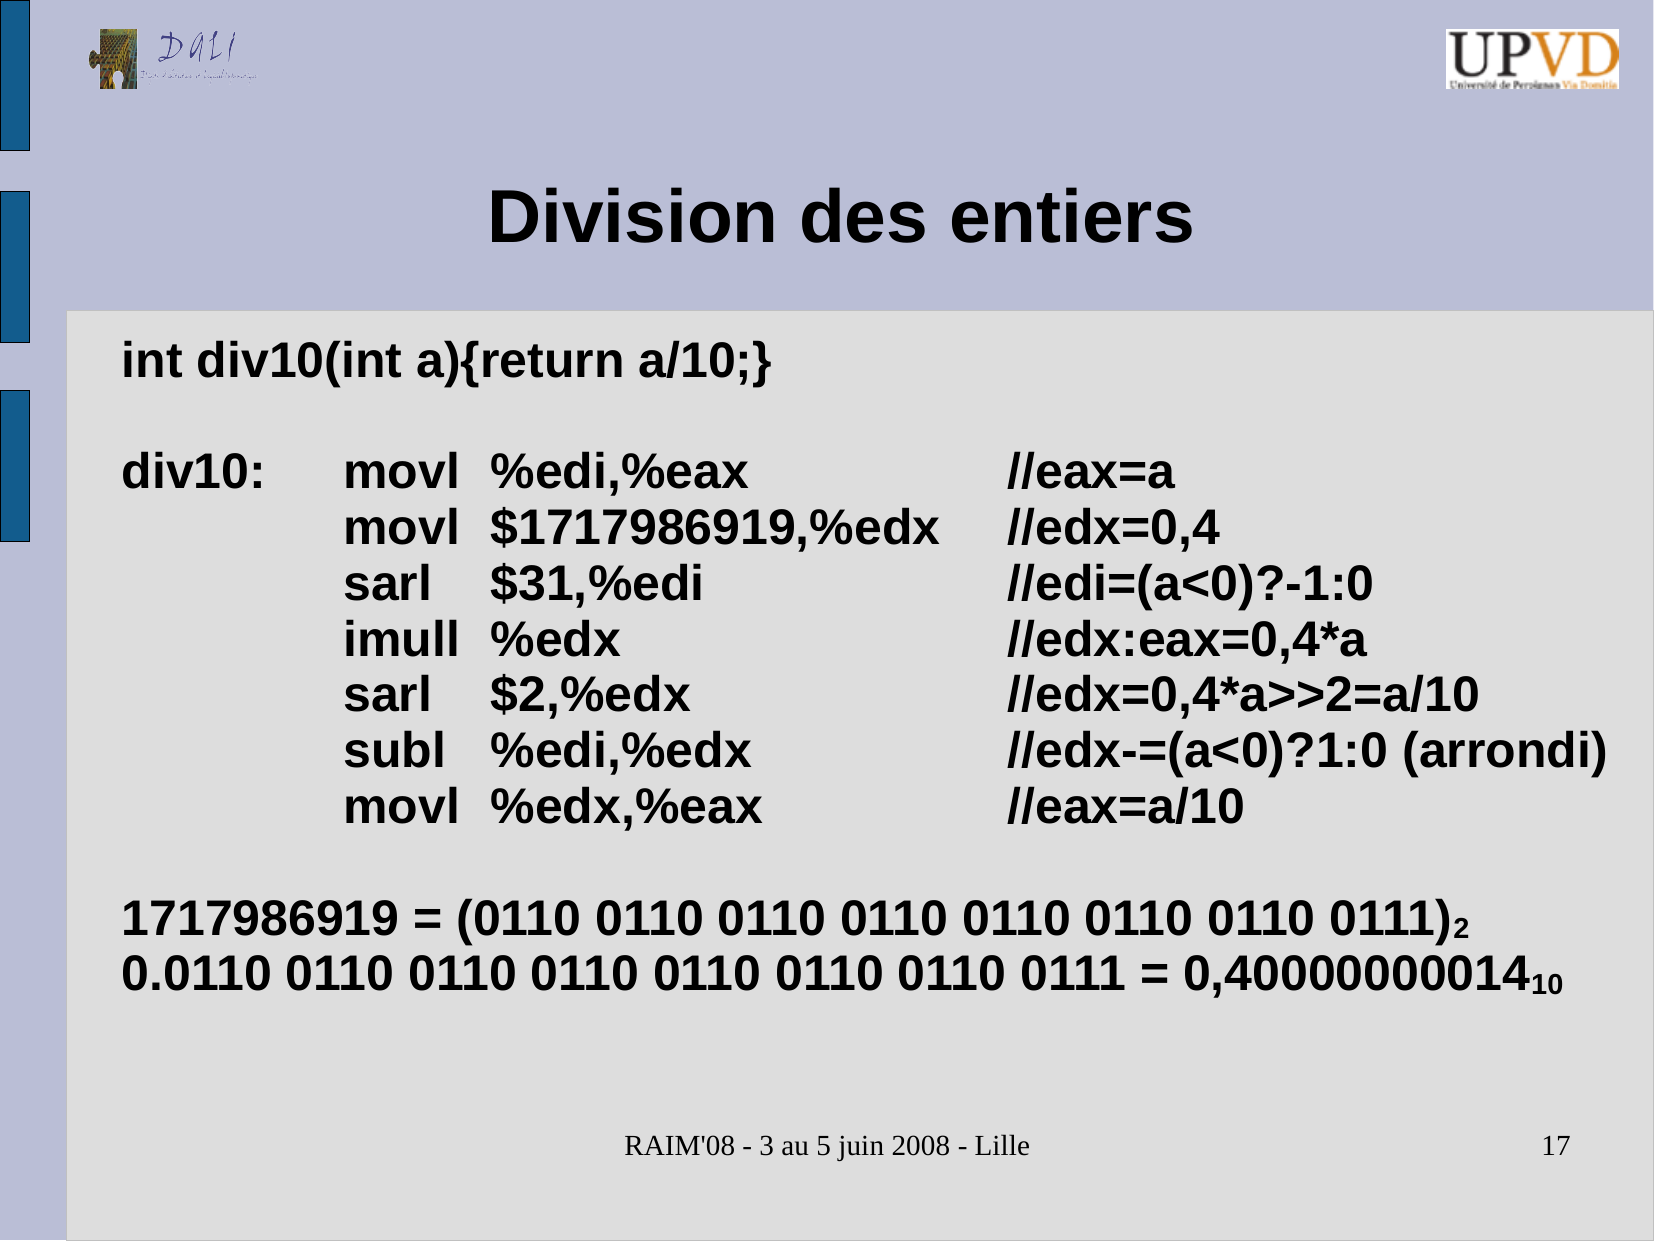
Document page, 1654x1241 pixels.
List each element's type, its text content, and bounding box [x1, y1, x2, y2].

text_box Division des entiers [472, 166, 1211, 266]
picture [88, 29, 261, 89]
picture [1446, 29, 1619, 89]
text_box int div10(int a){return a/10;} div10: movl %edi,%eax //eax=a movl $1717986919,%edx //edx=0,4 sarl $31,%edi //edi=(a<0)?-1:0 imull %edx //edx:eax=0,4*a sarl $2,%edx //edx=0,4*a>>2=a/10 subl %edi,%edx //edx-=(a<0)?1:0 (arrondi) movl %edx,%eax //eax=a/10 1717986919 = (0110 0110 0110 0110 0110 0110 0110 0111)2 0.0110 0110 0110 0110 0110 0110 0110 0111 = 0,4000000001410 [107, 324, 1624, 1057]
